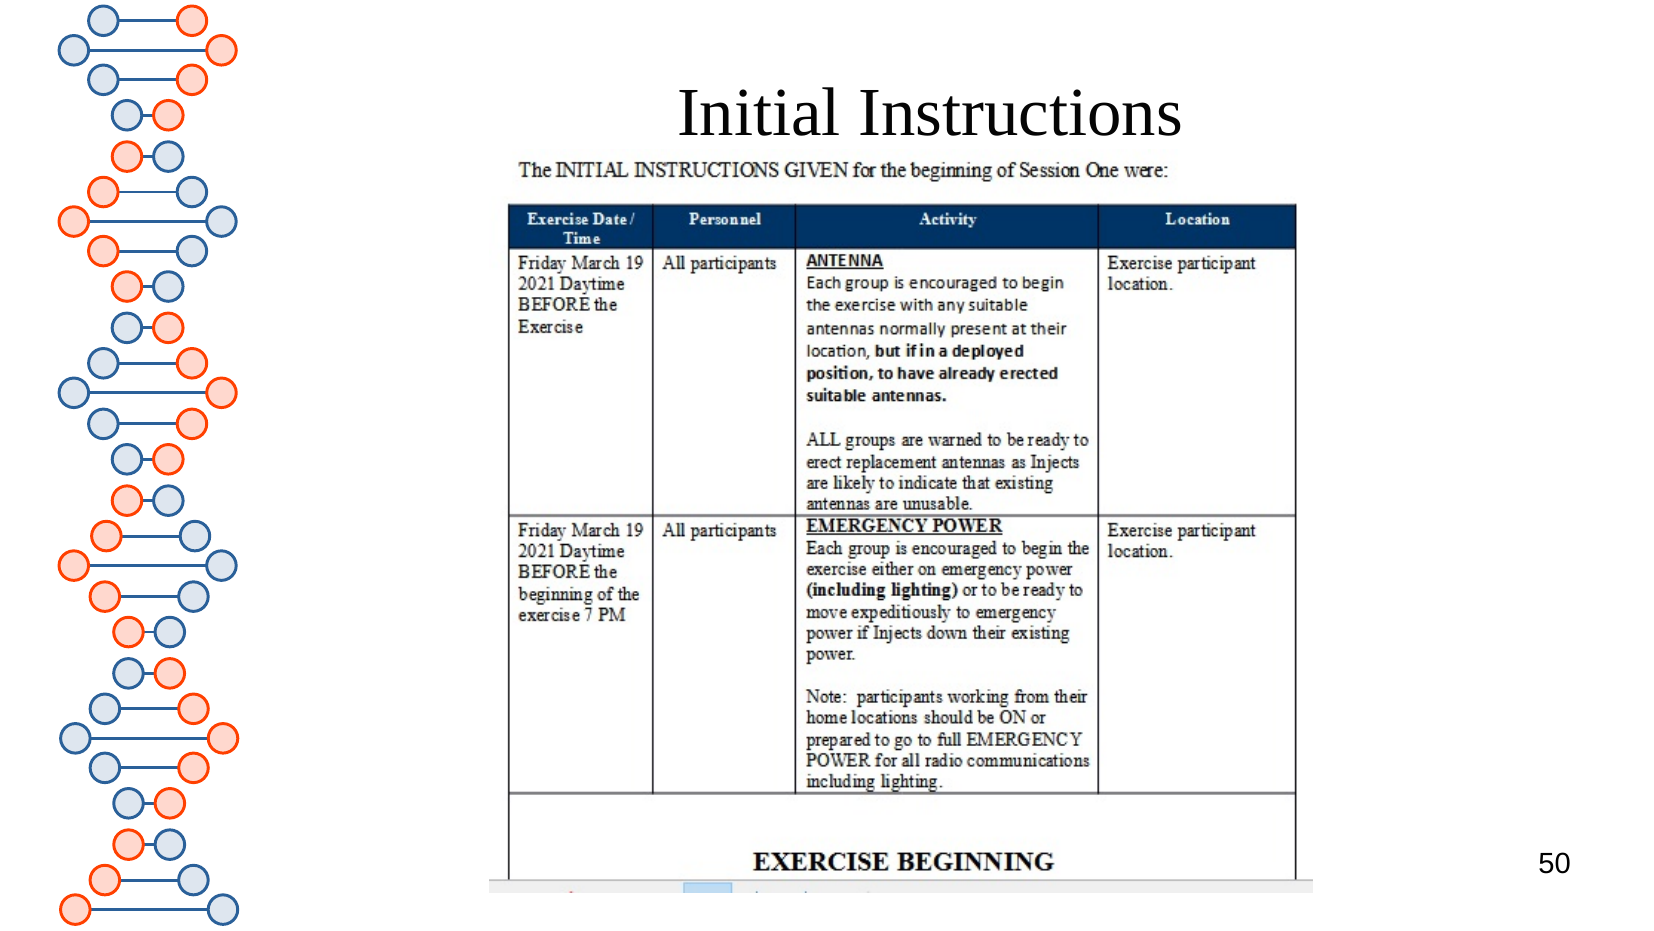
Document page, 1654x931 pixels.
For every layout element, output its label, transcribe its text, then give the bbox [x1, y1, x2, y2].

picture [489, 149, 1313, 893]
title Initial Instructions [265, 35, 1595, 189]
